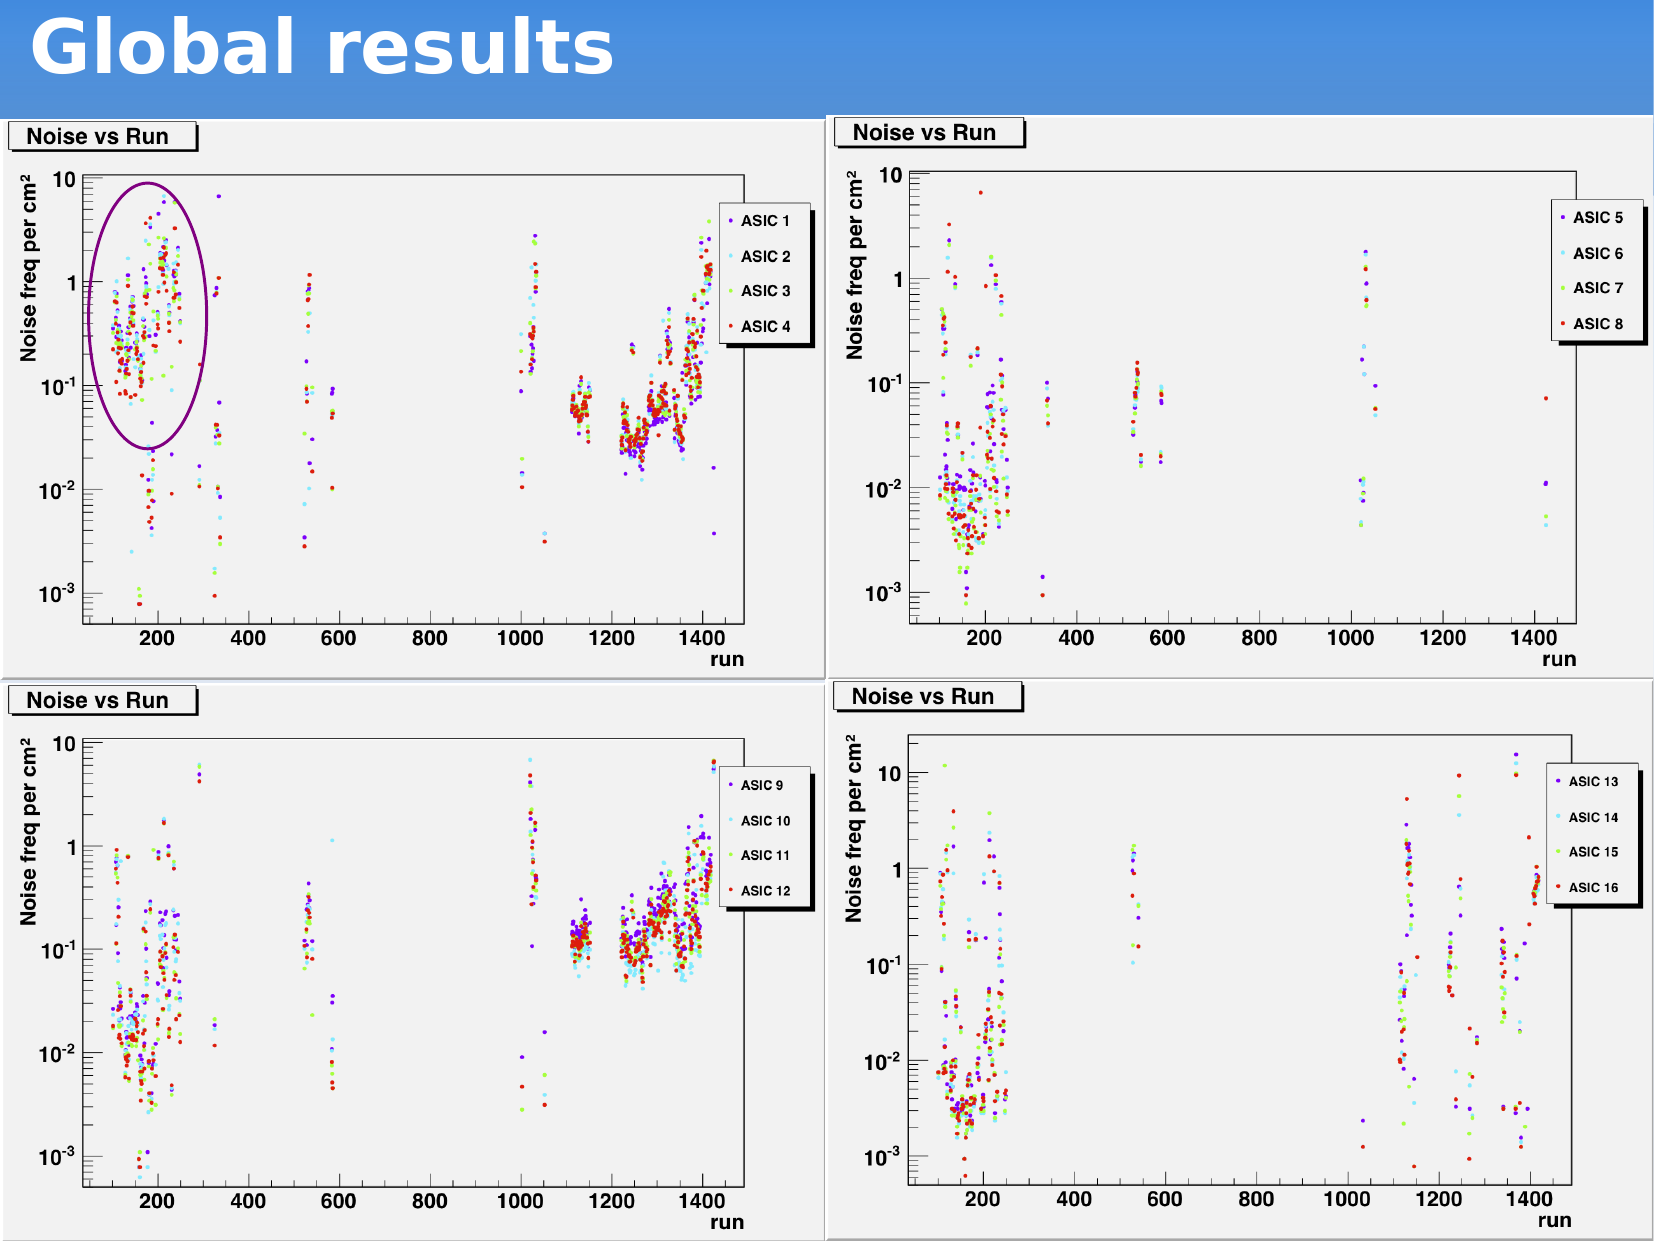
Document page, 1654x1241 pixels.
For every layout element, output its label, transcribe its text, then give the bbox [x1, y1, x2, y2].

picture [0, 0, 1654, 1241]
title Global results [29, 4, 1654, 92]
